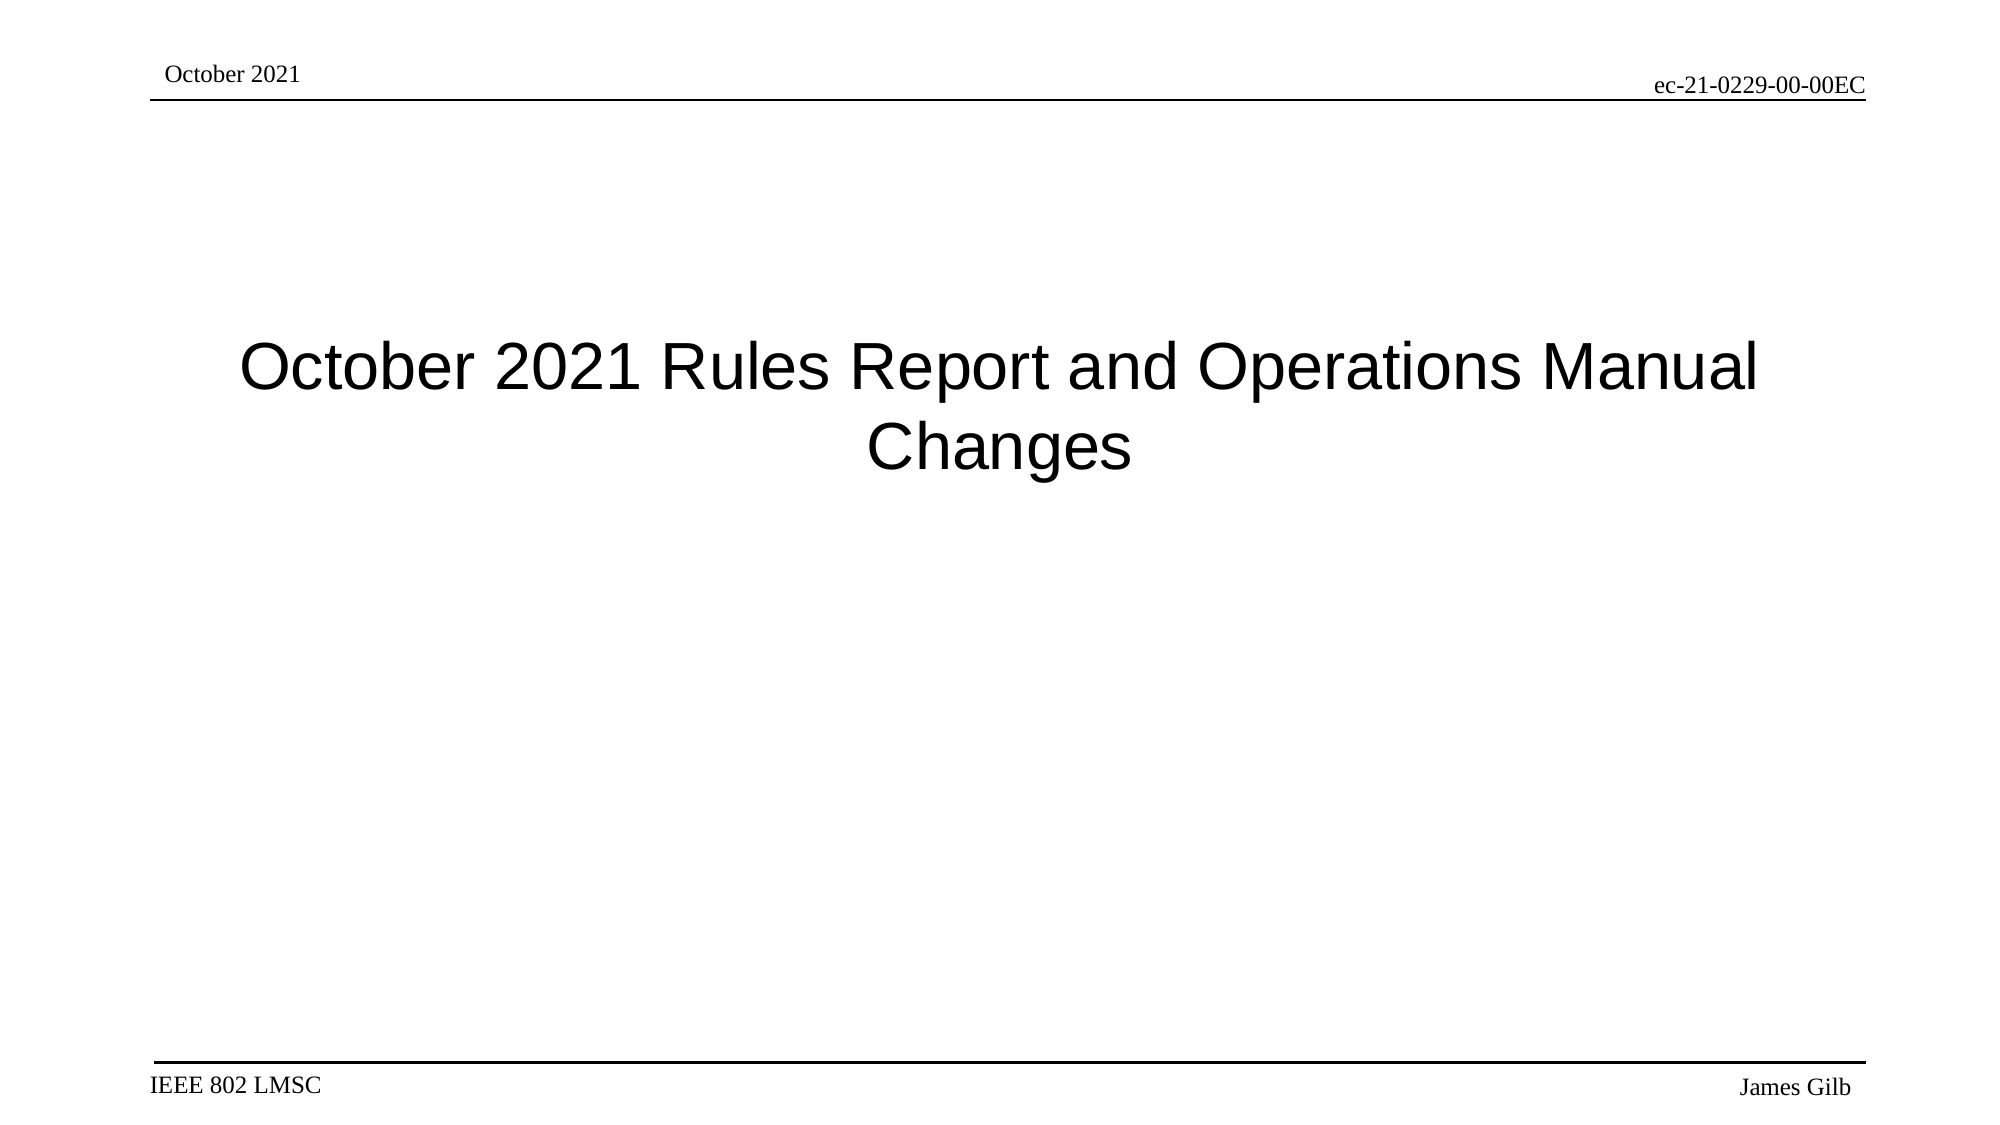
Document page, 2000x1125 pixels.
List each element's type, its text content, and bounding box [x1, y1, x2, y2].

subtitle October 2021 Rules Report and Operations Manual Changes [125, 112, 1876, 693]
